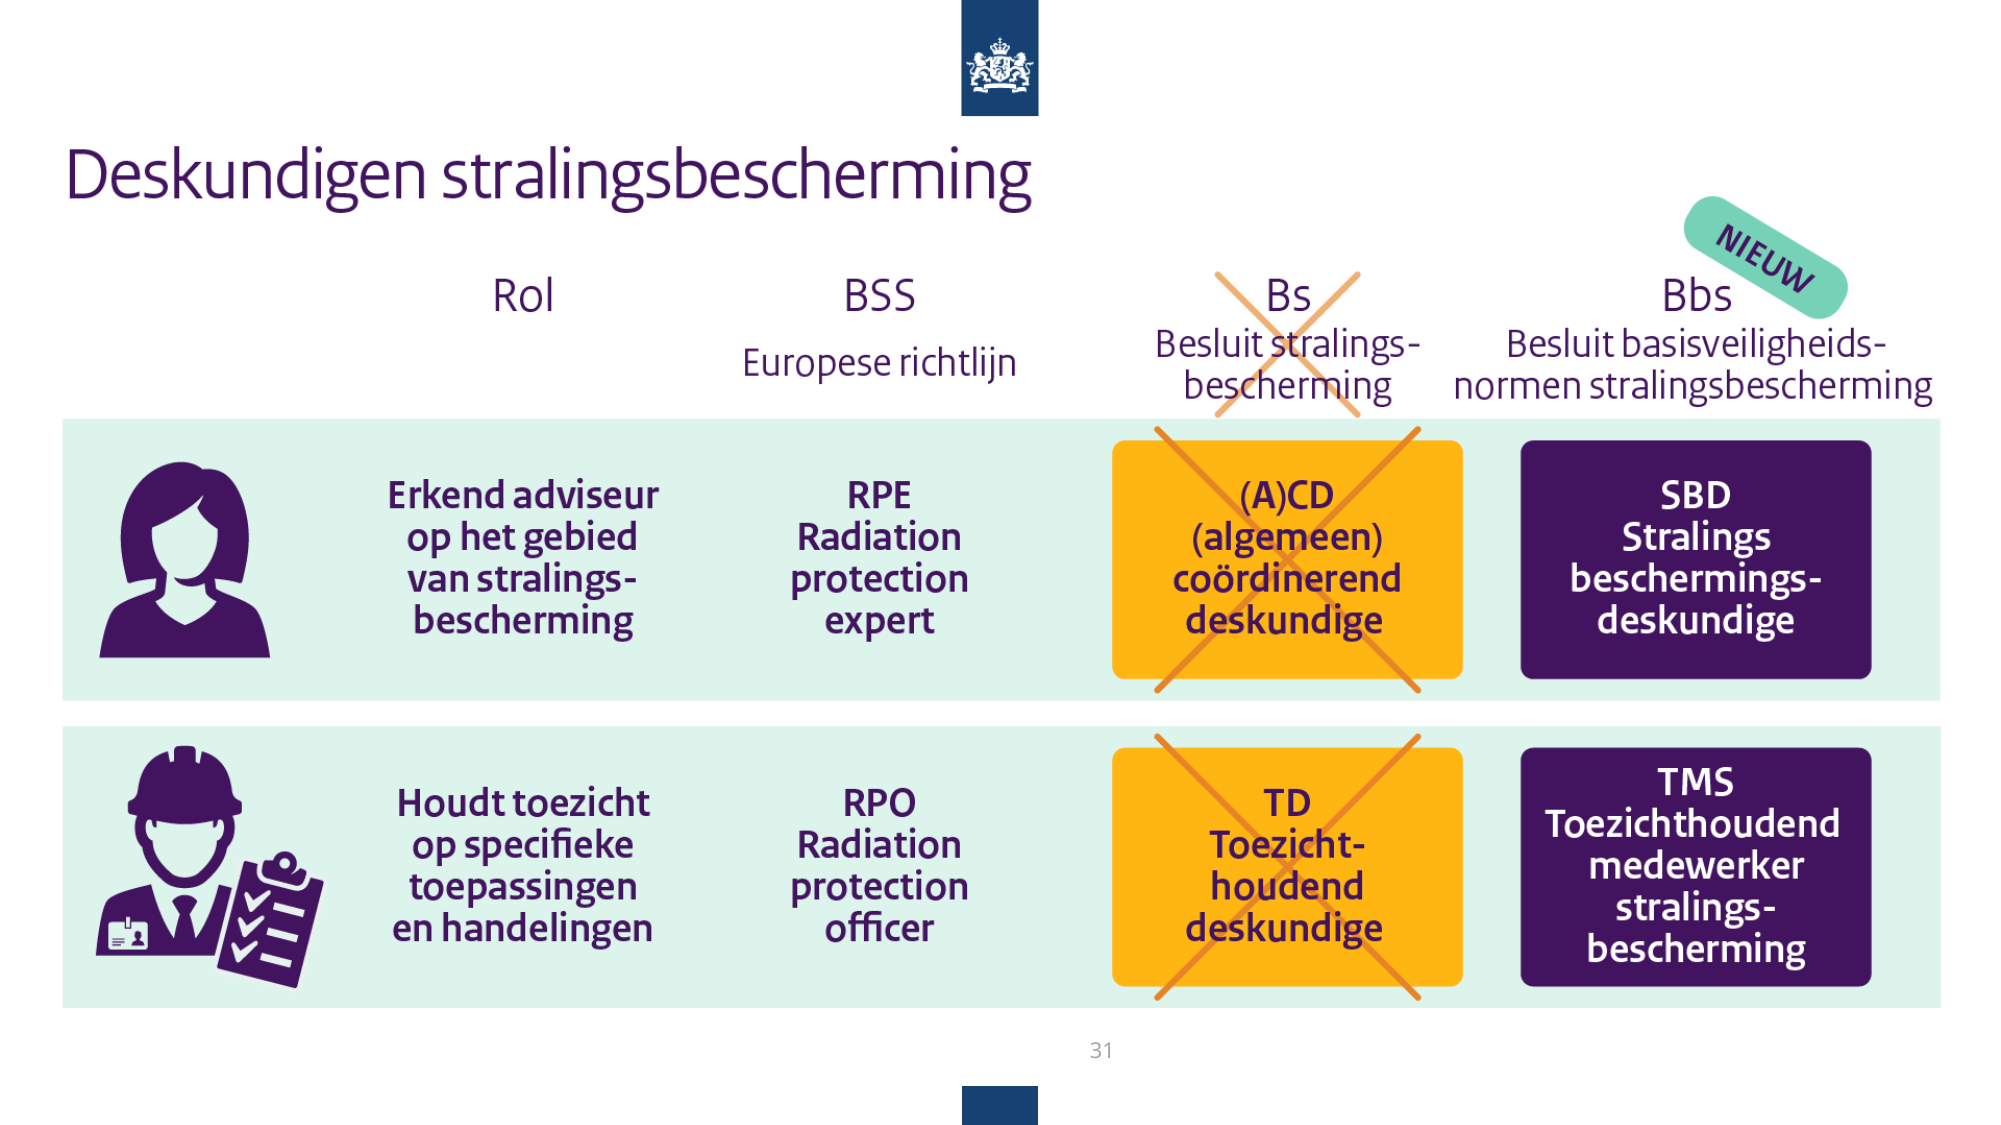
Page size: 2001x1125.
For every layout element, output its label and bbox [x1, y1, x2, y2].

text_box [1074, 1020, 1897, 1074]
picture [0, 117, 2000, 1008]
